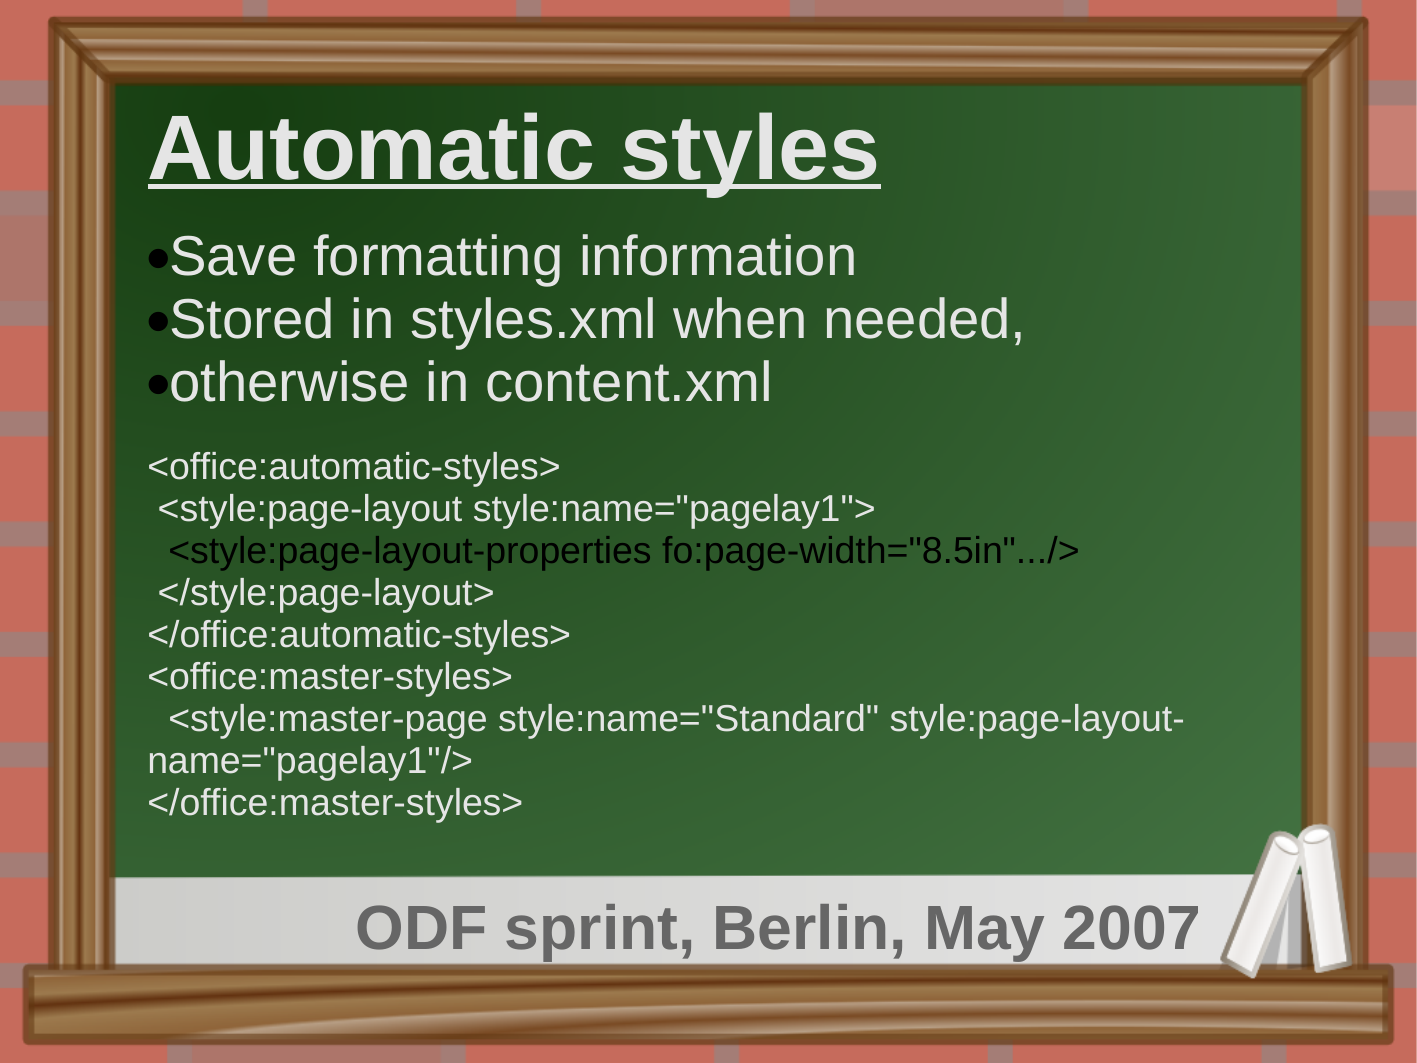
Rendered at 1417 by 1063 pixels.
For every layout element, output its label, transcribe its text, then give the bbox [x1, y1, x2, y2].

picture [0, 0, 1417, 1063]
text_box Save formatting information Stored in styles.xml when needed, otherwise in content.xml <office:automatic-styles> <style:page-layout style:name="pagelay1"> <style:page-layout-properties fo:page-width="8.5in".../> </style:page-layout> </office:automatic-styles> <office:master-styles> <style:master-page style:name="Standard" style:page-layout-name="pagelay1"/> </office:master-styles> [132, 216, 1274, 886]
text_box Automatic styles [132, 88, 1315, 197]
